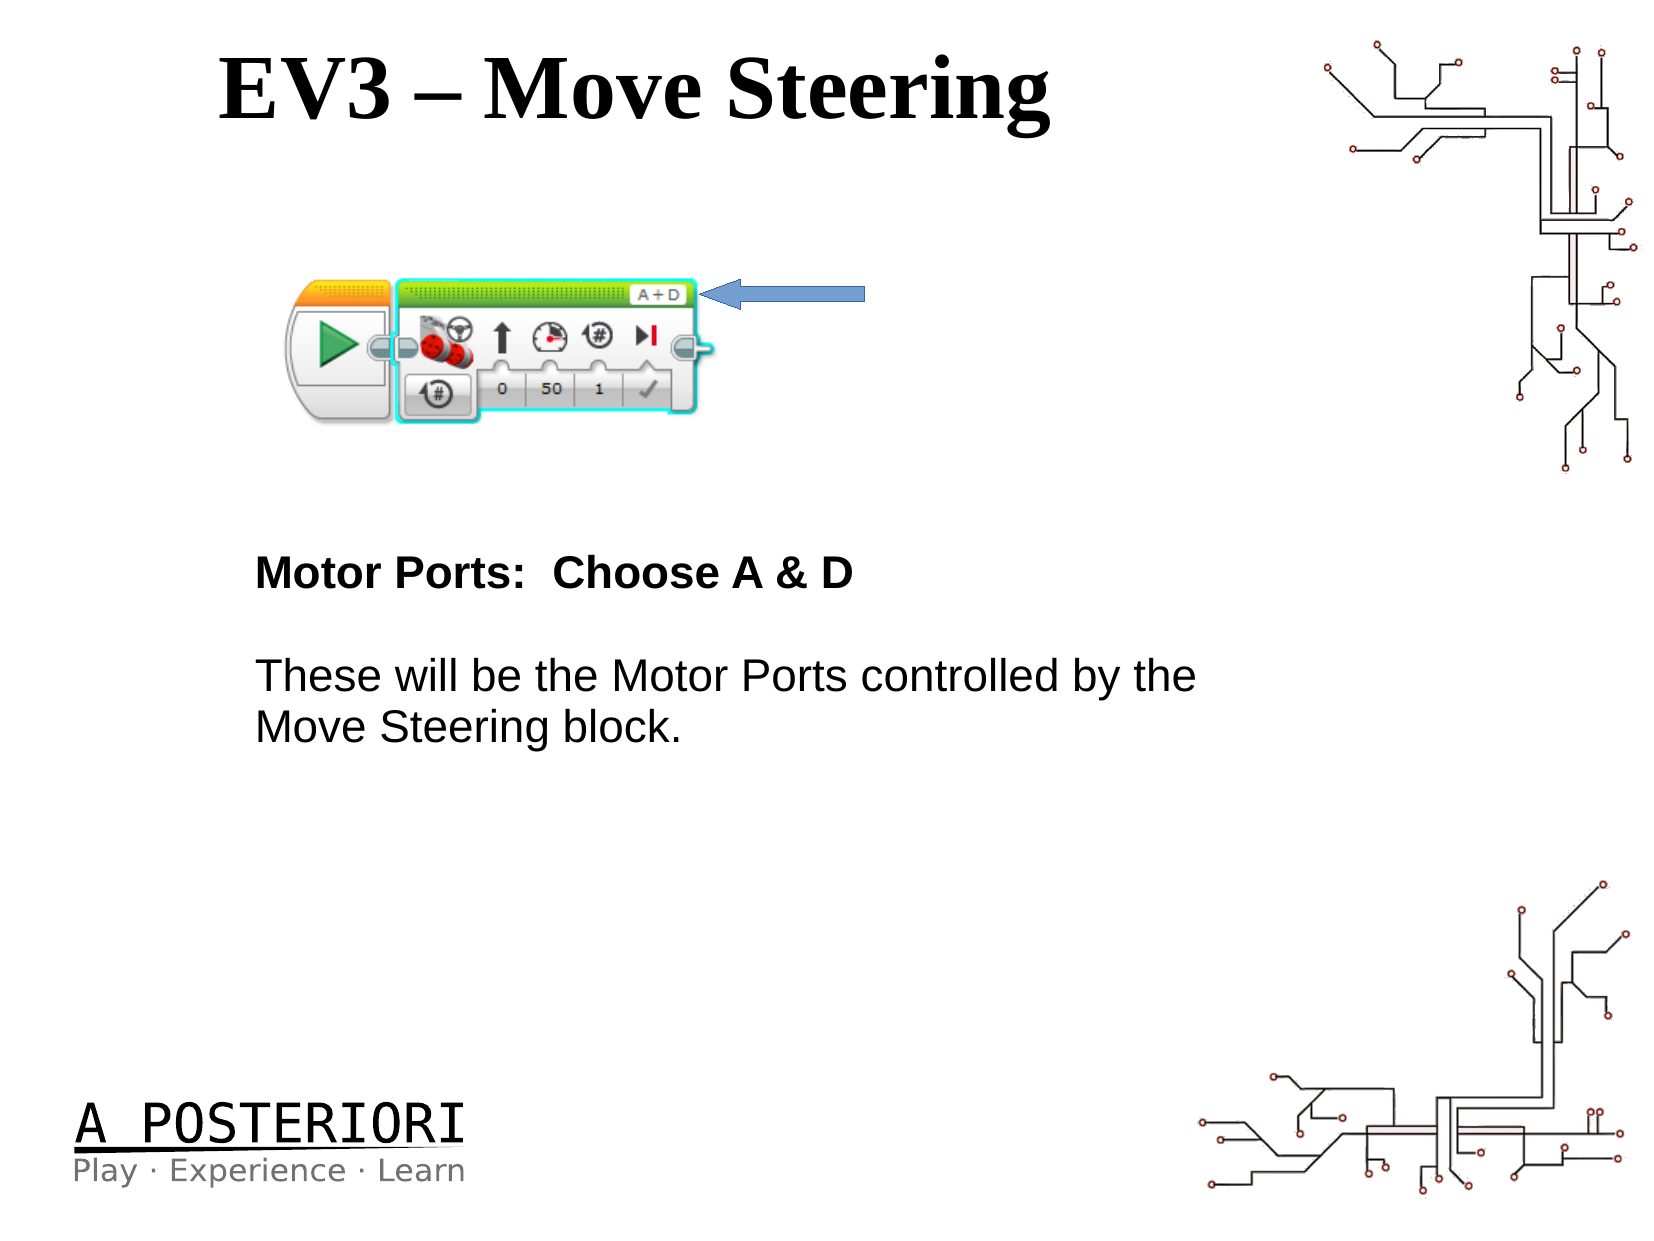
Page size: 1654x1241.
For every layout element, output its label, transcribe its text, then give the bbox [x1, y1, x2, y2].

picture [270, 266, 721, 436]
picture [1175, 862, 1636, 1201]
picture [1305, 35, 1643, 496]
picture [73, 1101, 466, 1189]
title EV3 – Move Steering [11, 0, 1261, 190]
text_box Motor Ports: Choose A & D These will be the Motor Ports controlled by the Move Steering block. [240, 540, 1216, 840]
text_box [699, 279, 865, 310]
